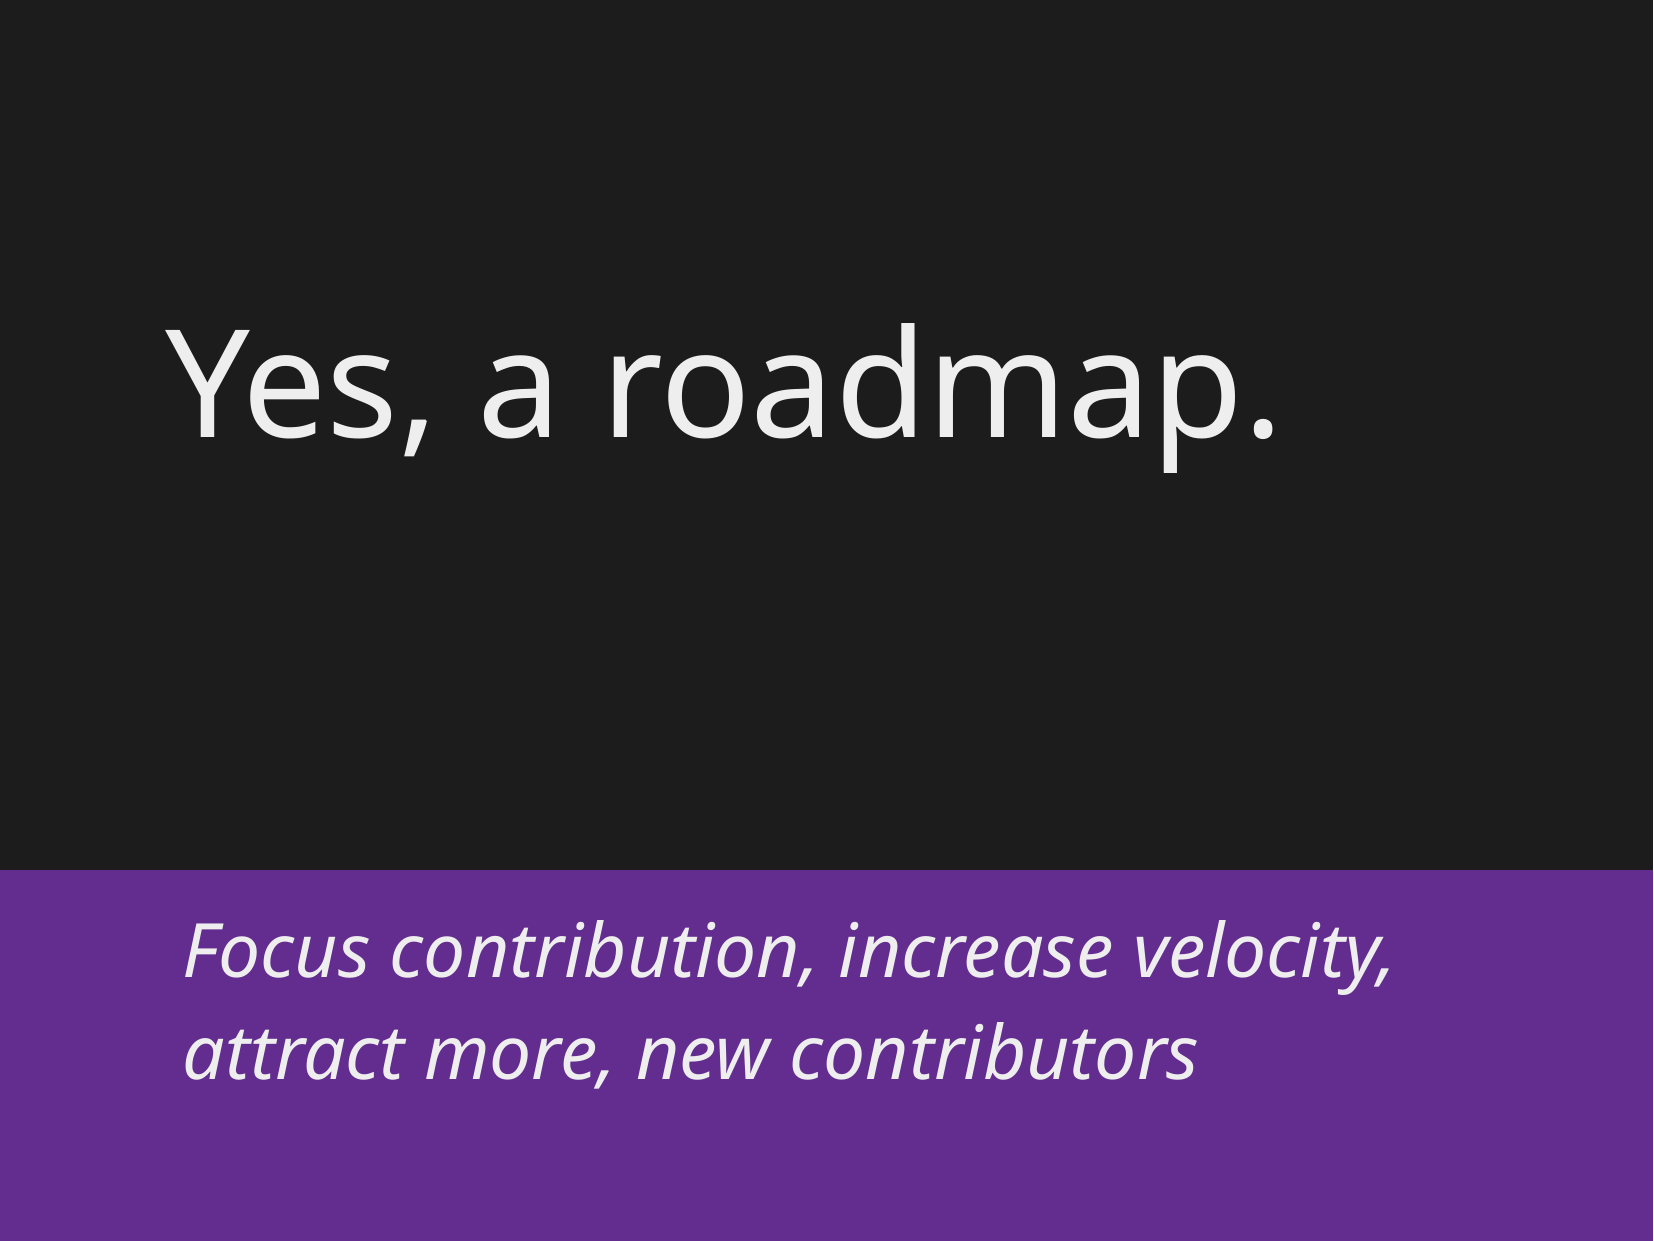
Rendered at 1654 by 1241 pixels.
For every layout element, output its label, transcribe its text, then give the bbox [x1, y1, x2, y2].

title Yes, a roadmap. [165, 72, 1571, 778]
list Focus contribution, increase velocity, attract more, new contributors [165, 897, 1571, 1241]
